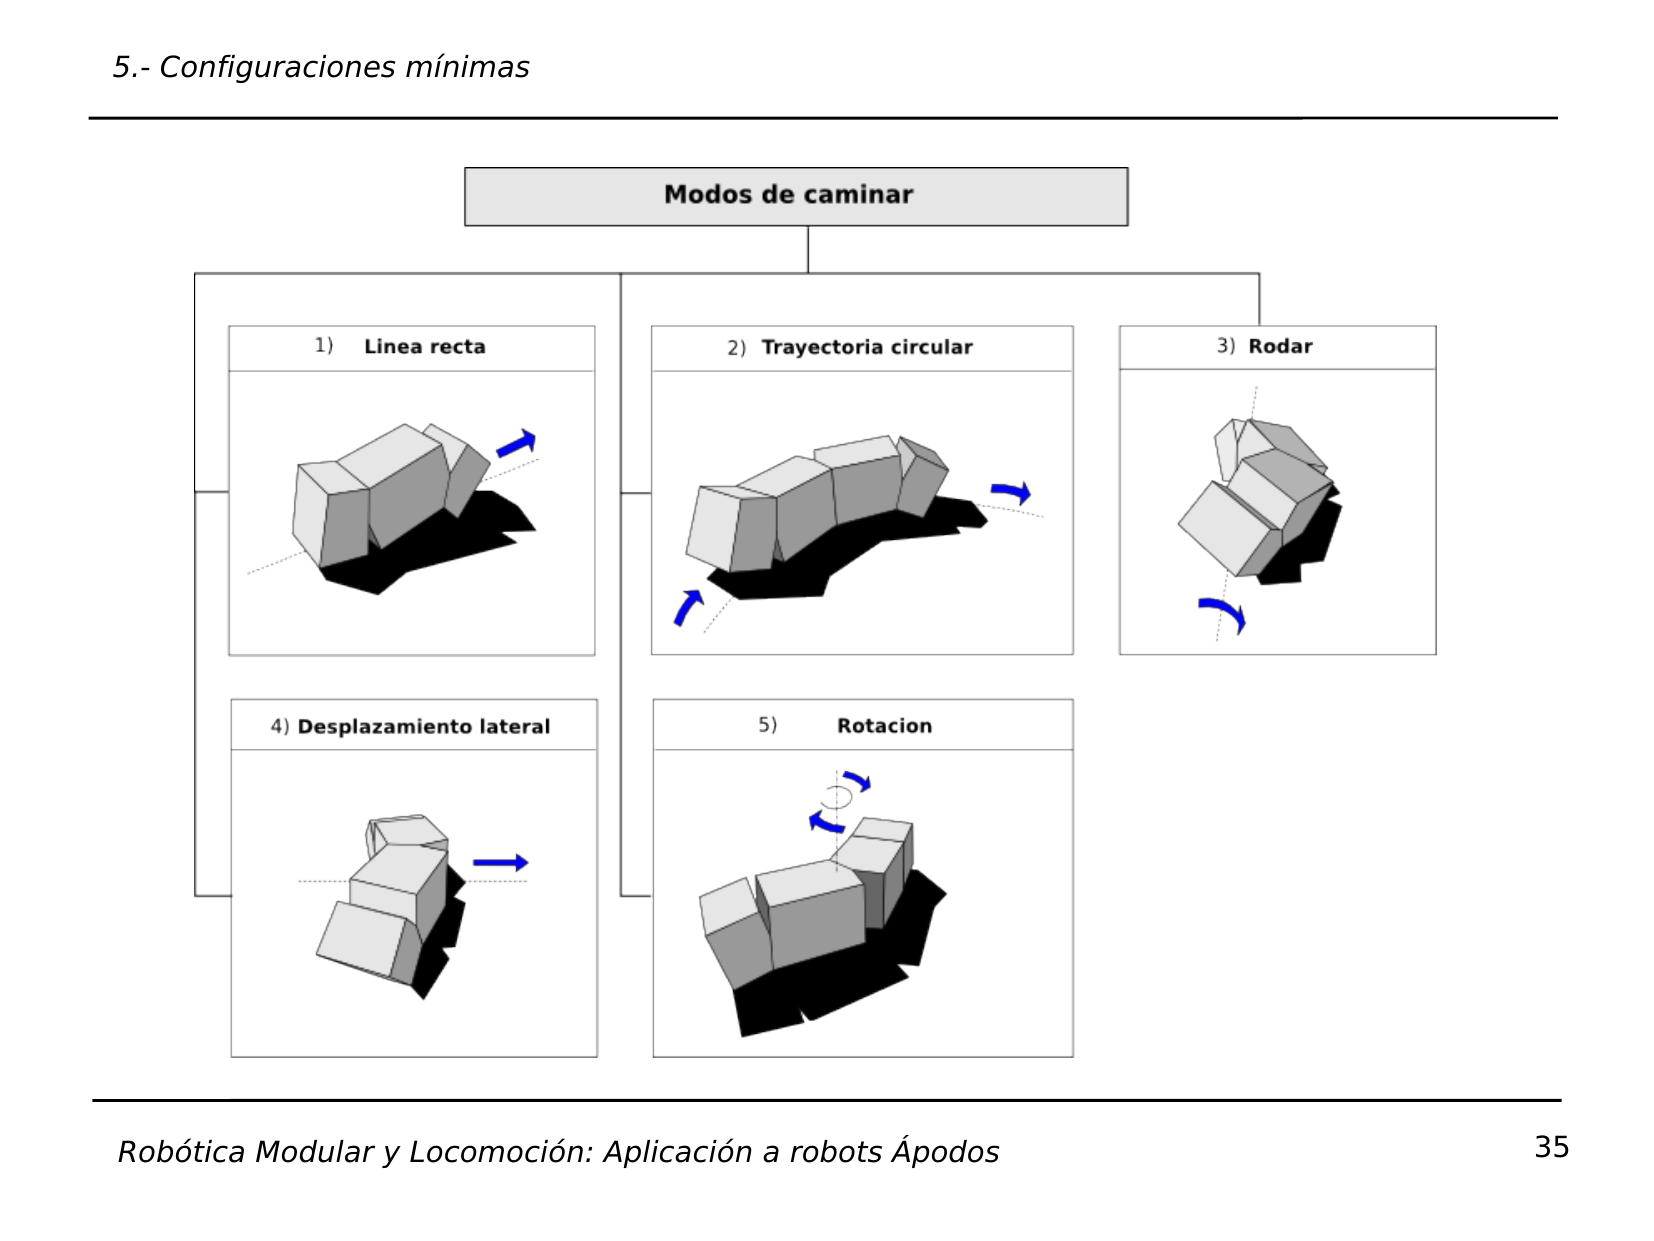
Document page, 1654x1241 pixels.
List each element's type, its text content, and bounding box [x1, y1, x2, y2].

picture [194, 167, 1437, 1058]
text_box 5.- Configuraciones mínimas [97, 42, 546, 93]
text_box Robótica Modular y Locomoción: Aplicación a robots Ápodos [103, 1127, 1017, 1177]
